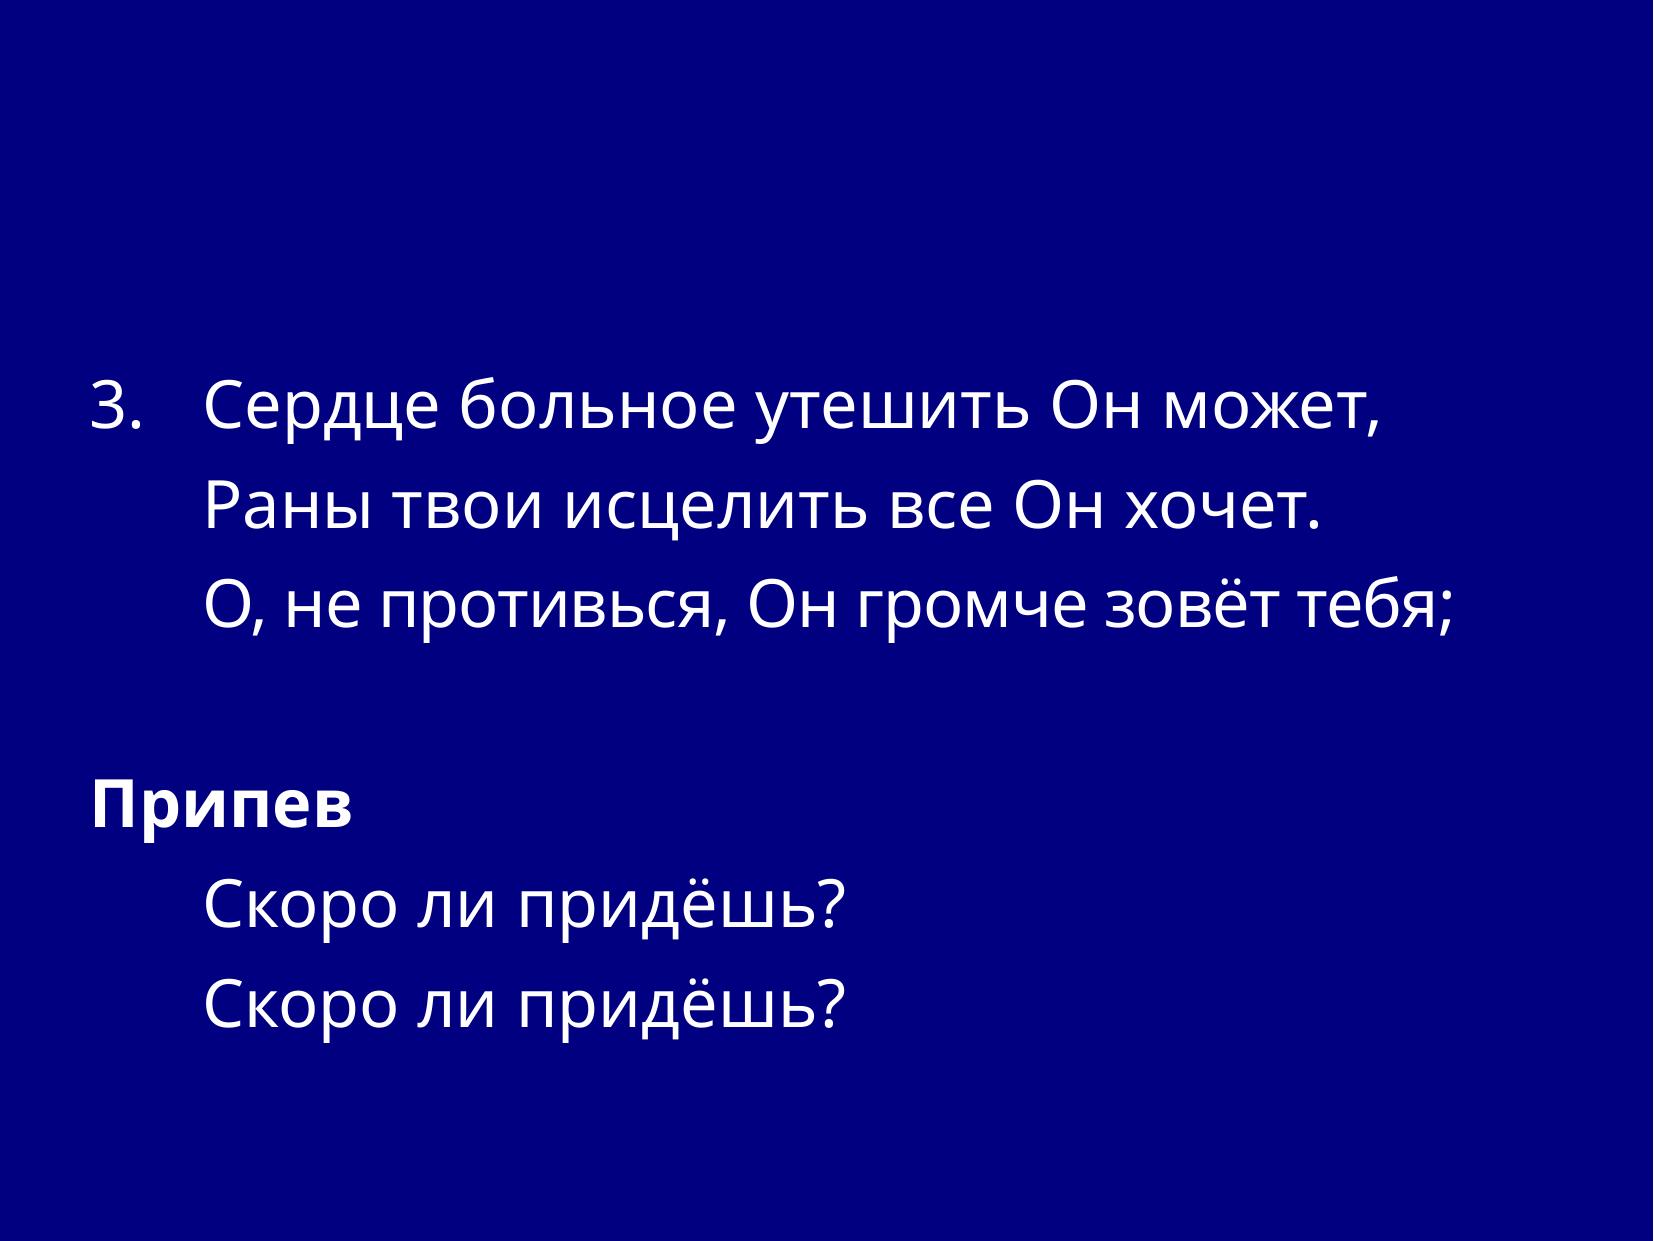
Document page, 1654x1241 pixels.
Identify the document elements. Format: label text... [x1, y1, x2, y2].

text_box 3. Сердце больное утешить Он может, Раны твои исцелить все Он хочет. О, не противься, Он громче зовёт тебя; Припев Скоро ли придёшь? Скоро ли придёшь? [75, 150, 1653, 1163]
